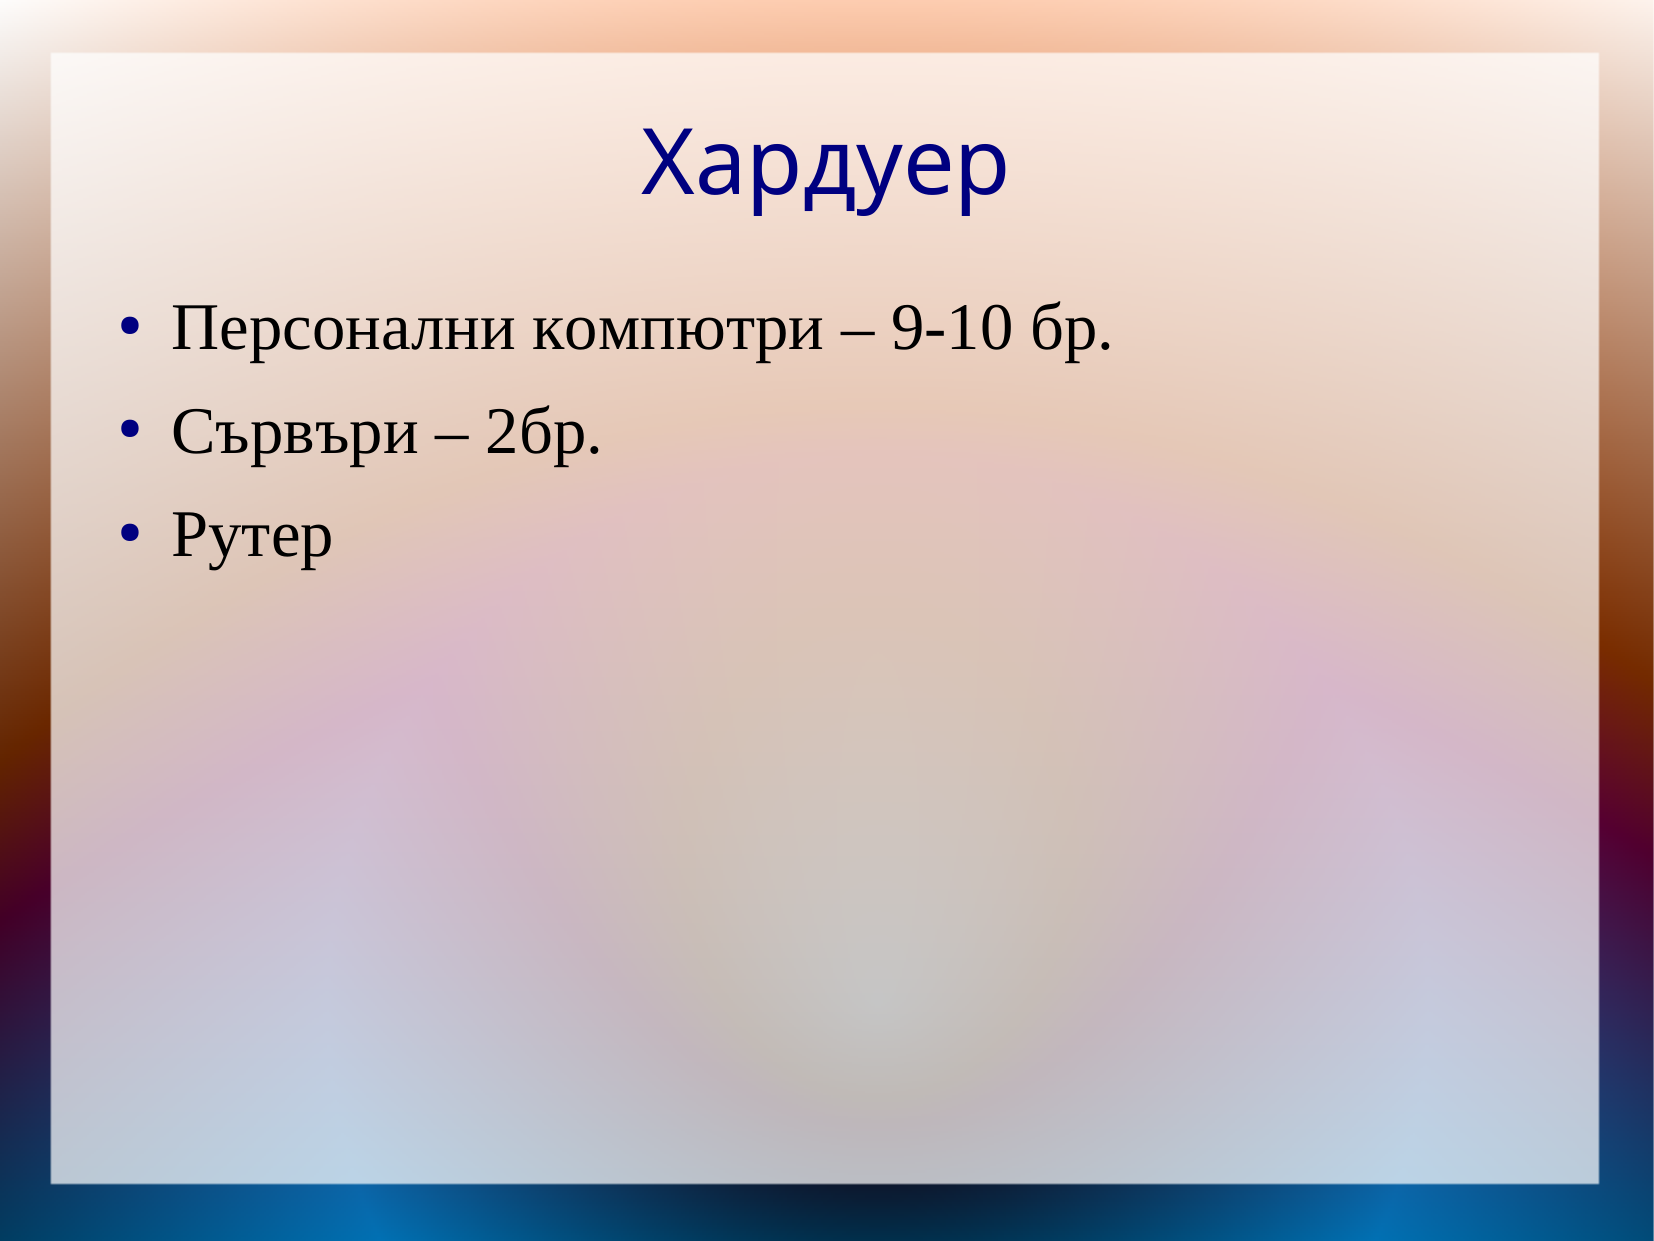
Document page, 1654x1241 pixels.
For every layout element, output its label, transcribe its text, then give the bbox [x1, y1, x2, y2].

picture [0, 0, 1654, 1241]
list Персонални компютри – 9-10 бр. Сървъри – 2бр. Рутер [82, 290, 1571, 1034]
title Хардуер [82, 55, 1571, 263]
